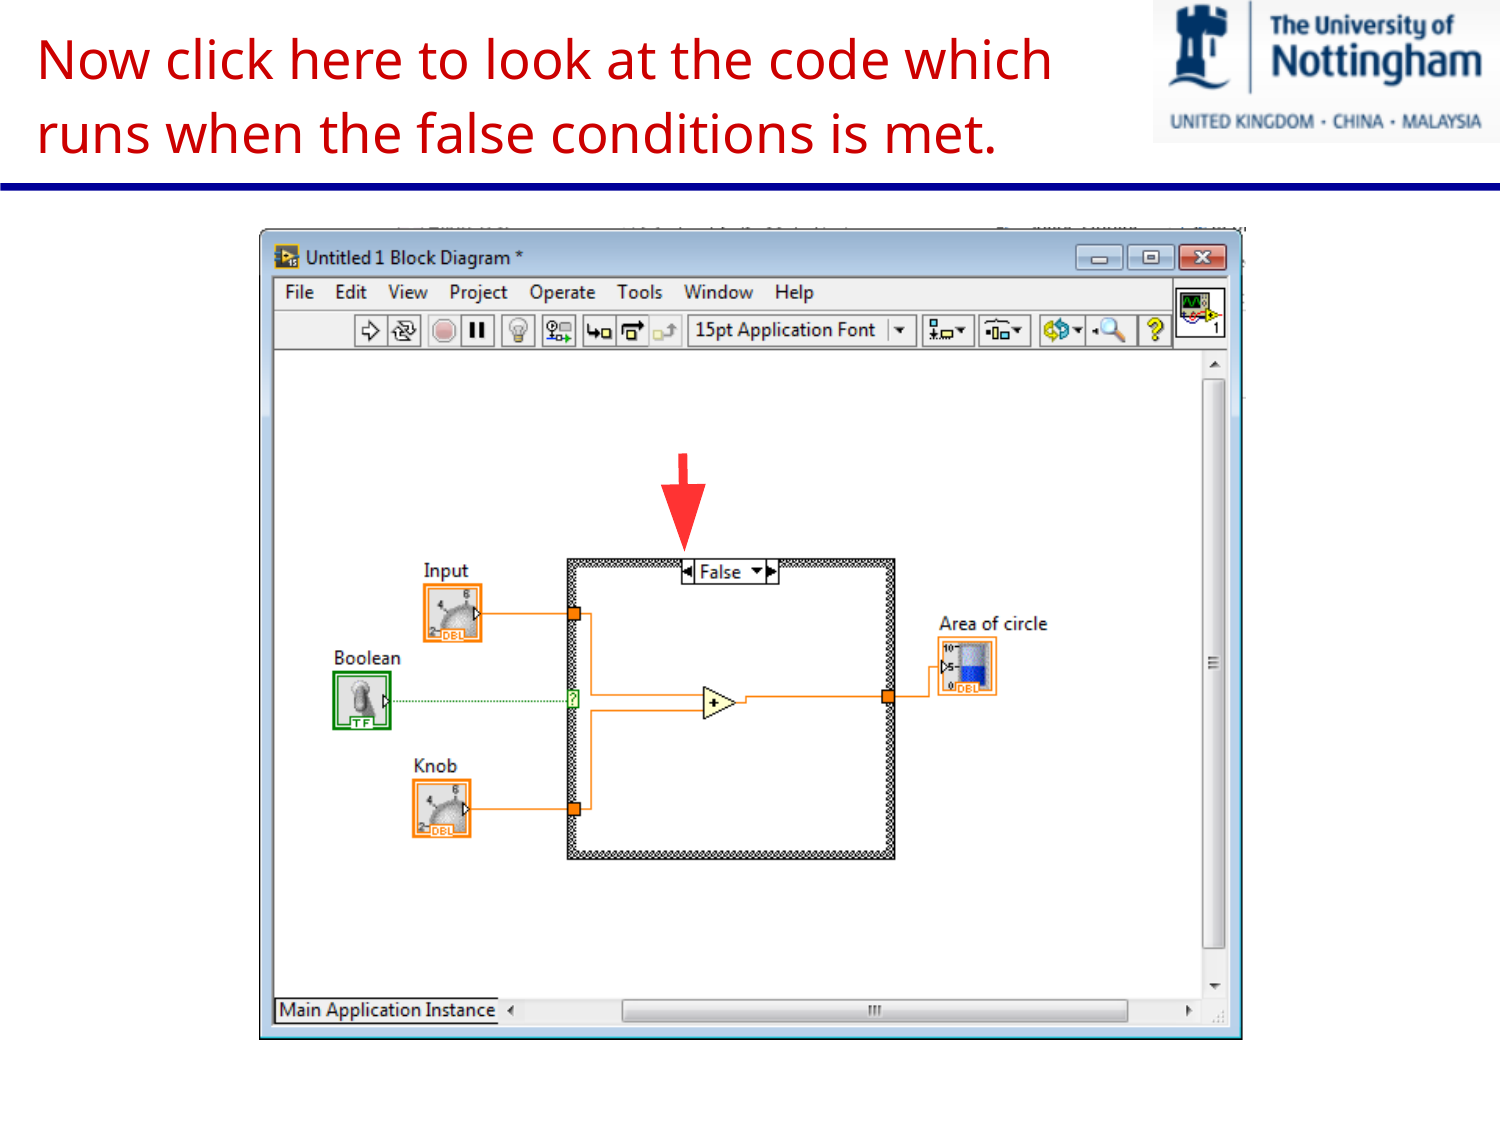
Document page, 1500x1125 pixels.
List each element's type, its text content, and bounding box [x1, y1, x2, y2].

picture [259, 227, 1246, 1040]
picture [1153, 0, 1500, 143]
title Now click here to look at the code which runs when the false conditions is met. [35, 1, 1179, 191]
